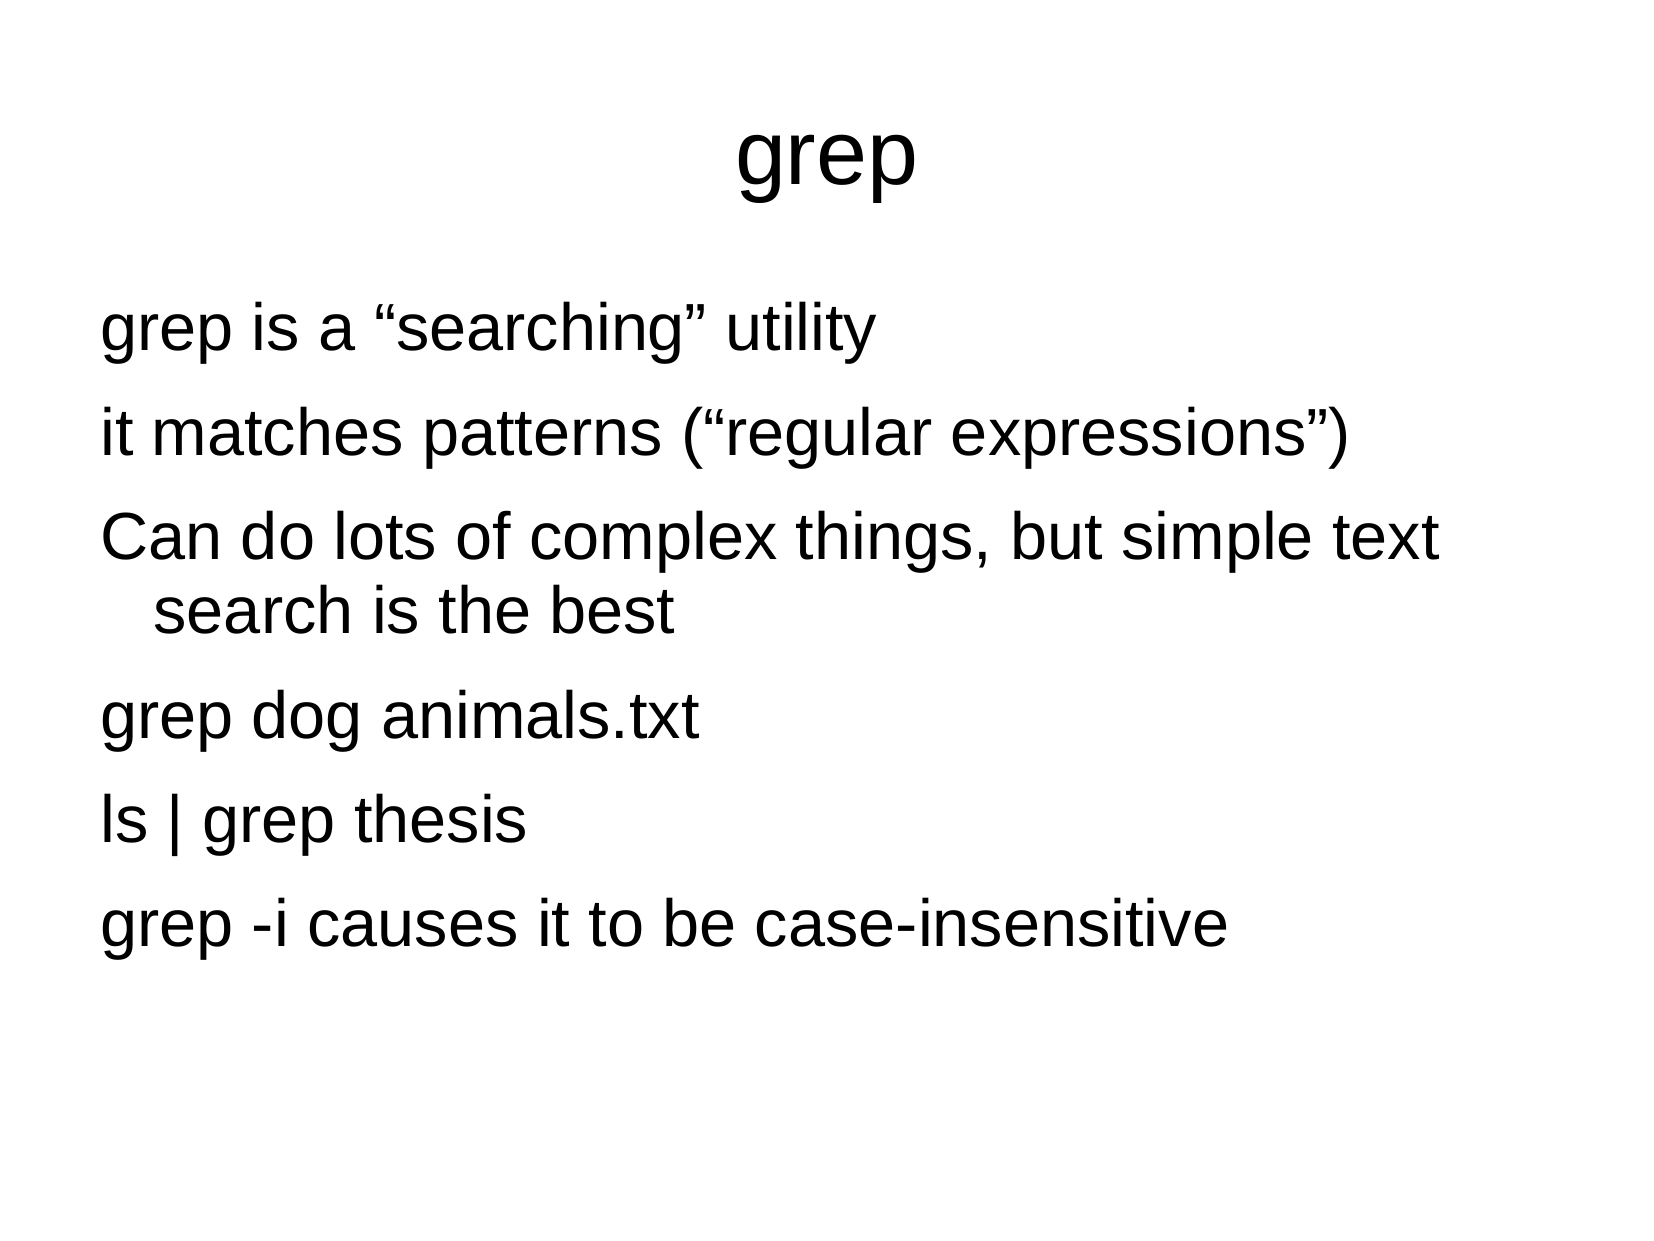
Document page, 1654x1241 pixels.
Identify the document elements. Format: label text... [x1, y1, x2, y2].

title grep [82, 49, 1571, 257]
list grep is a “searching” utility it matches patterns (“regular expressions”) Can do lots of complex things, but simple text search is the best grep dog animals.txt ls | grep thesis grep -i causes it to be case-insensitive [82, 290, 1571, 1109]
